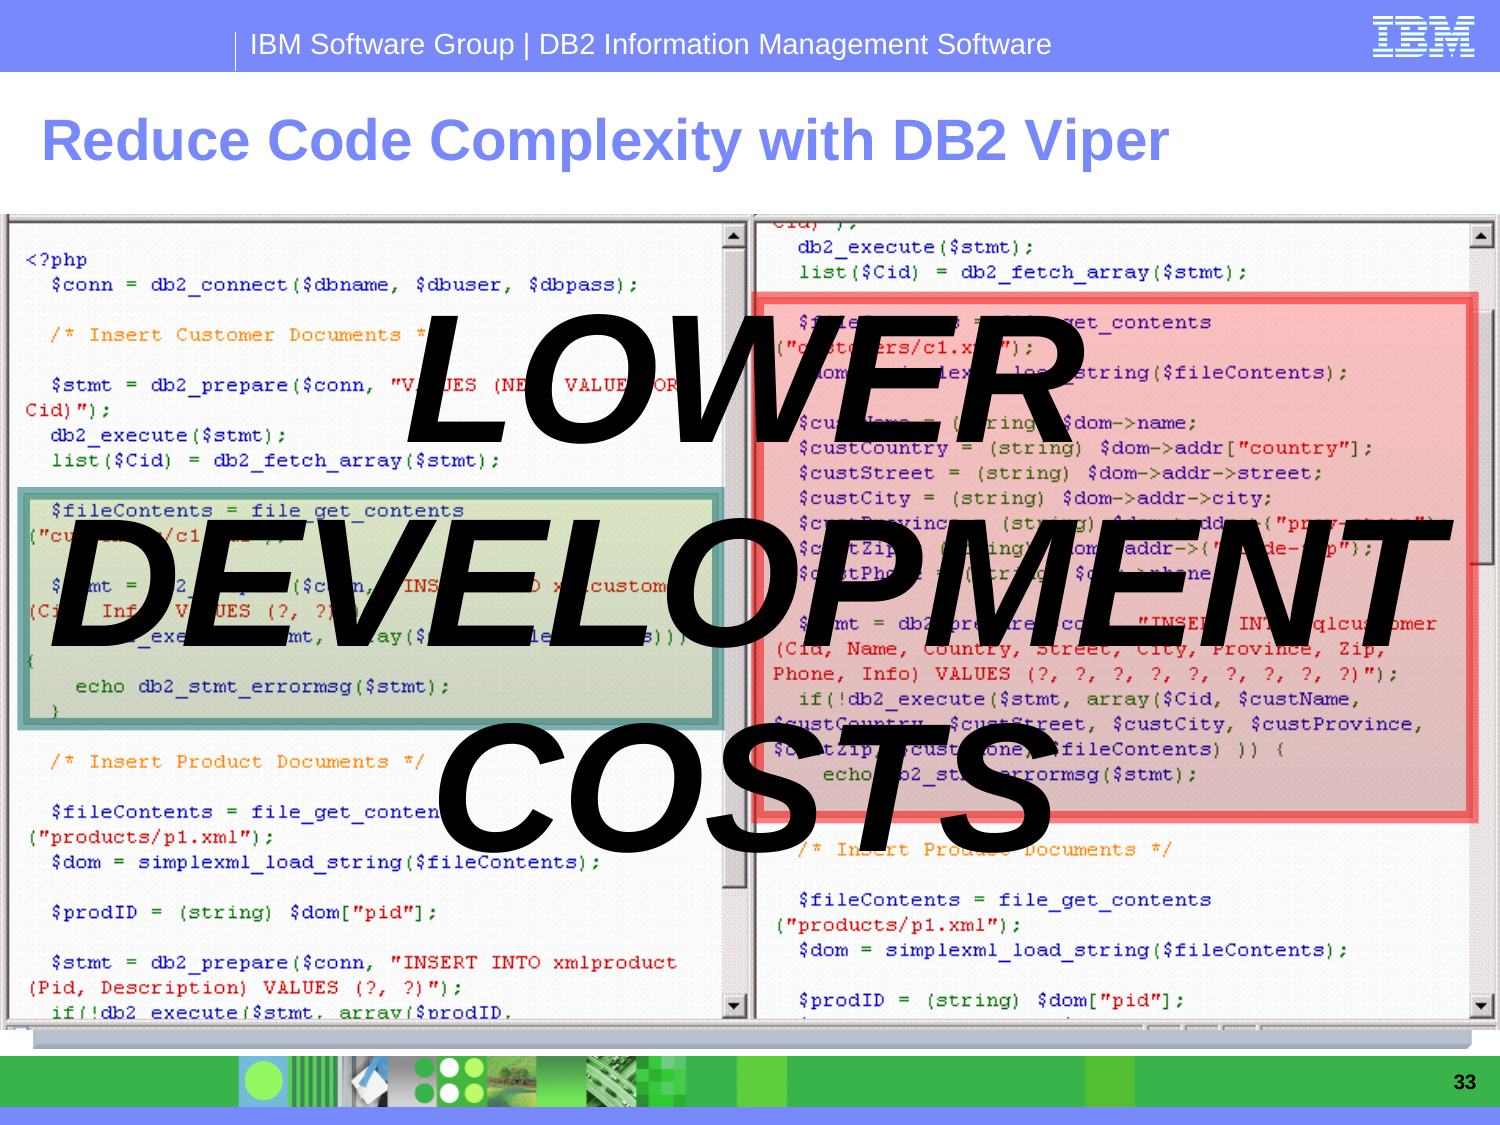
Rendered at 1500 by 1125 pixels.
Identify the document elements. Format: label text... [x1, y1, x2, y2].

picture [0, 214, 1500, 1030]
title Reduce Code Complexity with DB2 Viper [26, 104, 1416, 183]
text_box [1469, 297, 1473, 818]
text_box LOWER DEVELOPMENT COSTS [23, 268, 1469, 899]
picture [0, 1056, 1500, 1107]
